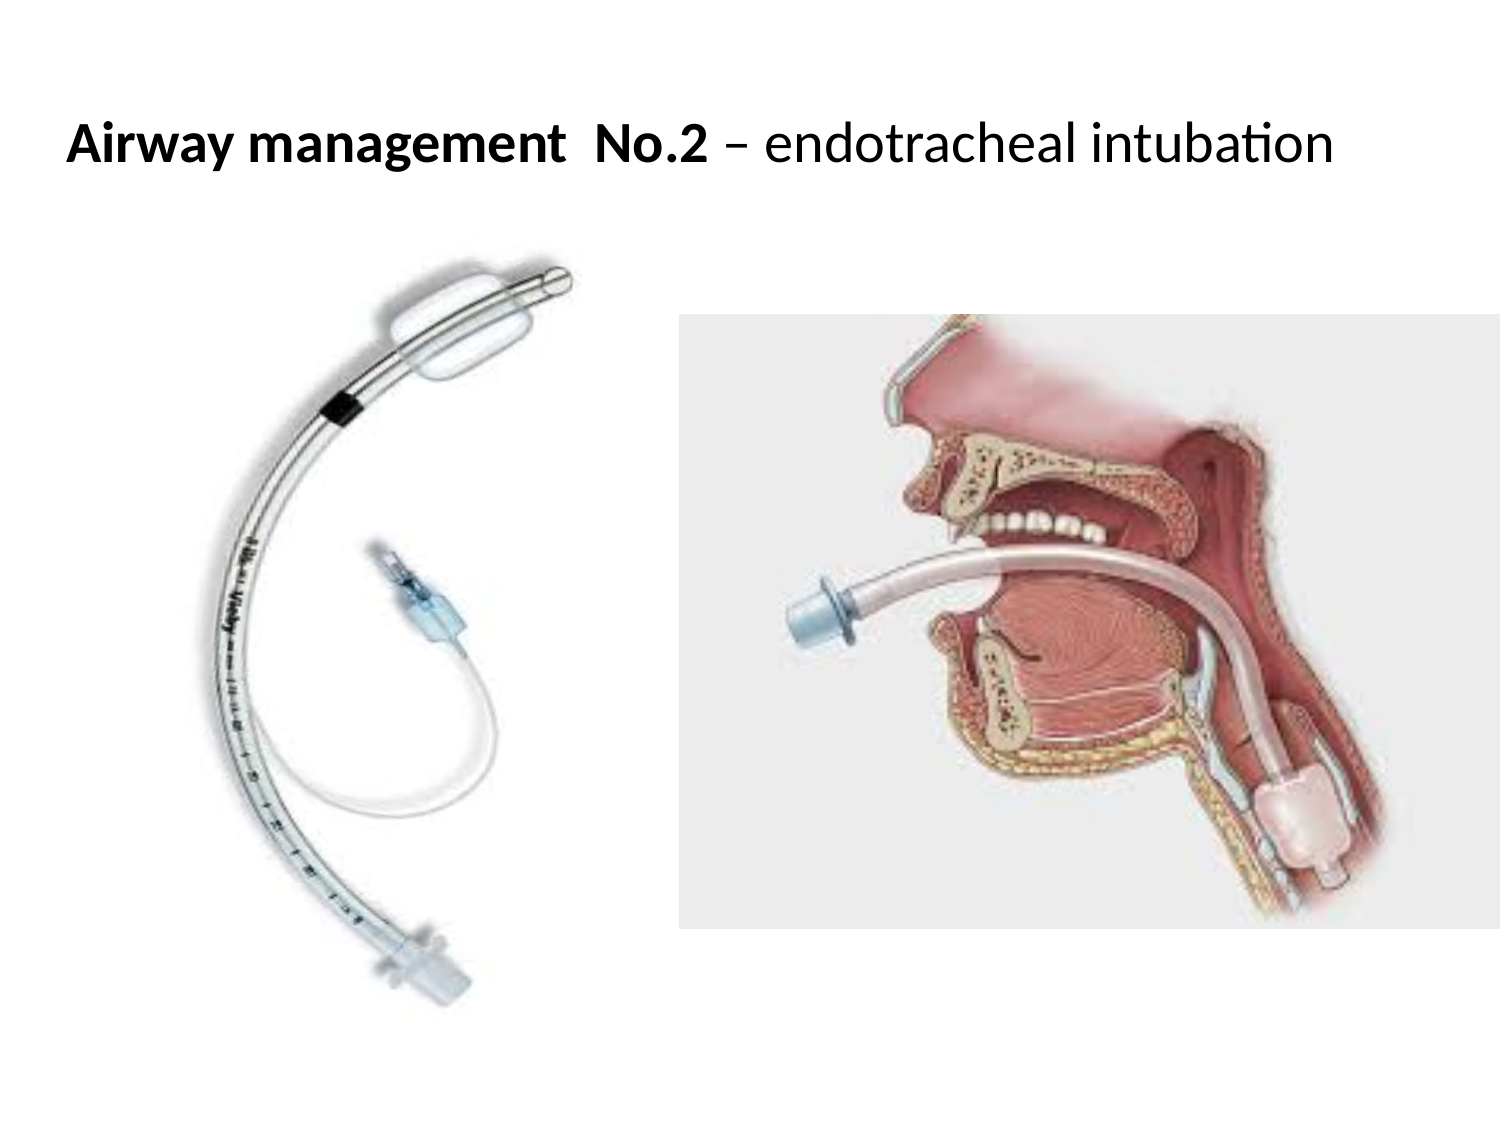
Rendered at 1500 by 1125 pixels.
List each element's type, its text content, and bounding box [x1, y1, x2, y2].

picture [105, 233, 630, 1039]
title Airway management No.2 – endotracheal intubation [0, 44, 1441, 233]
picture [679, 314, 1500, 929]
